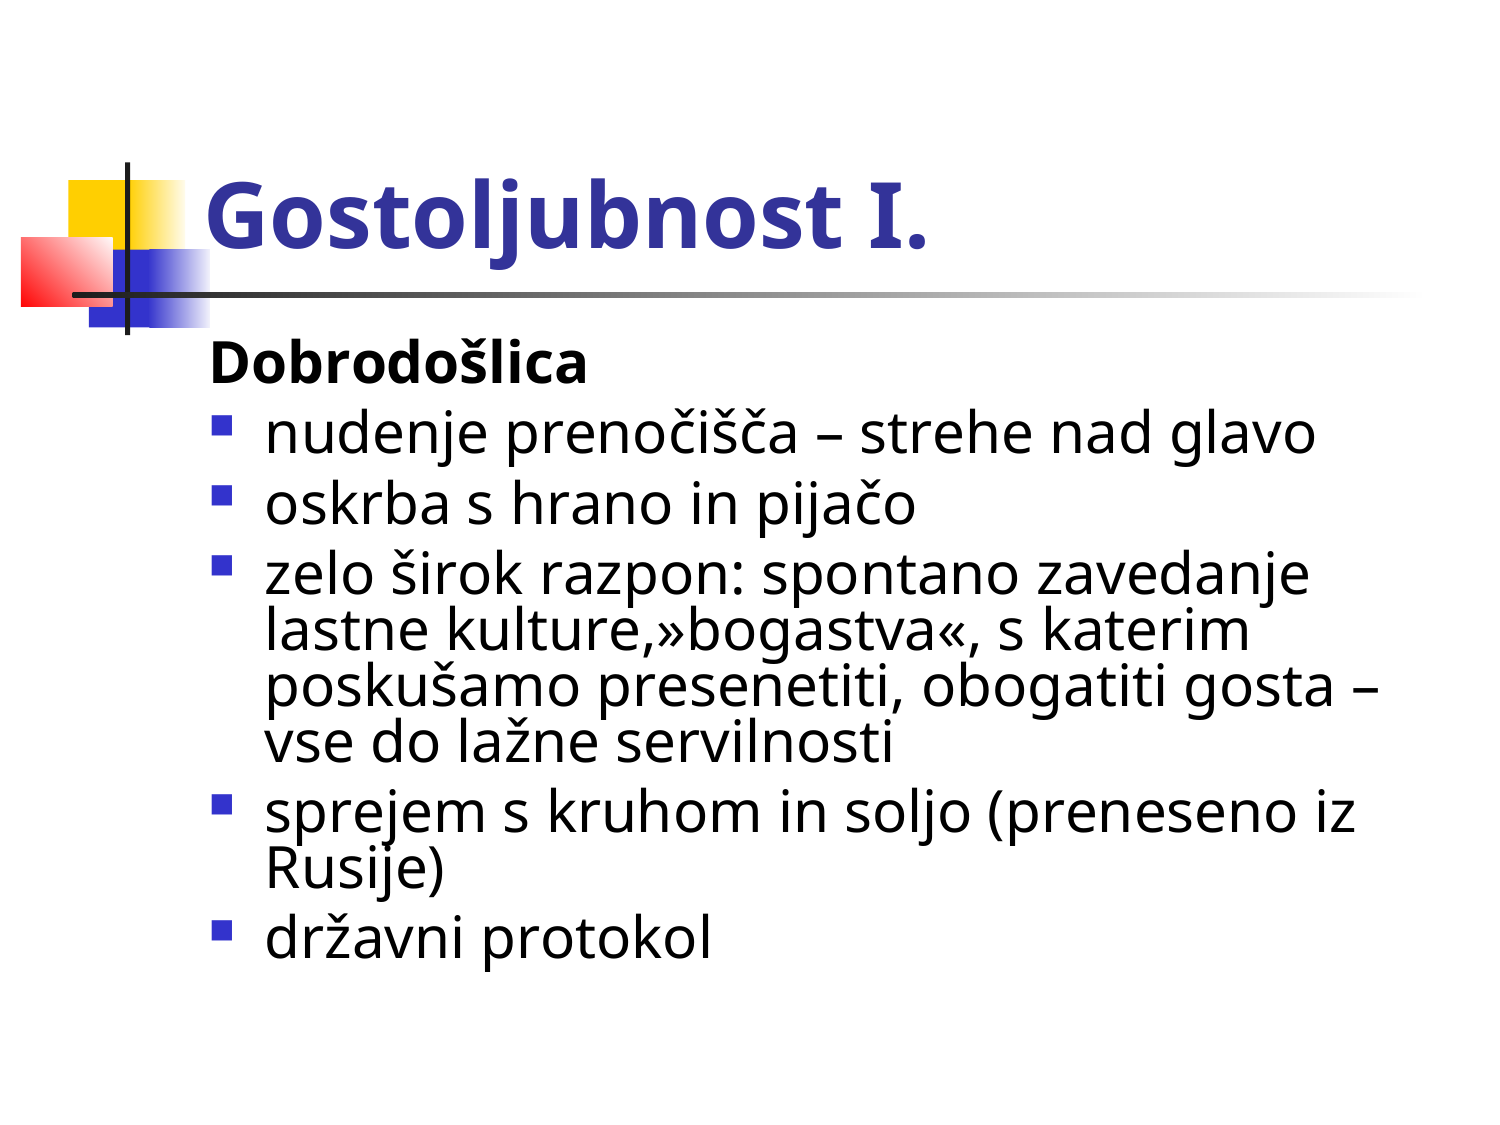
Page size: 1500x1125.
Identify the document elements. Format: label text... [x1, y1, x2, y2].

title Gostoljubnost I. [188, 35, 1468, 276]
list Dobrodošlica nudenje prenočišča – strehe nad glavo oskrba s hrano in pijačo zelo širok razpon: spontano zavedanje lastne kulture,»bogastva«, s katerim poskušamo presenetiti, obogatiti gosta – vse do lažne servilnosti sprejem s kruhom in soljo (preneseno iz Rusije) državni protokol [193, 331, 1469, 1007]
